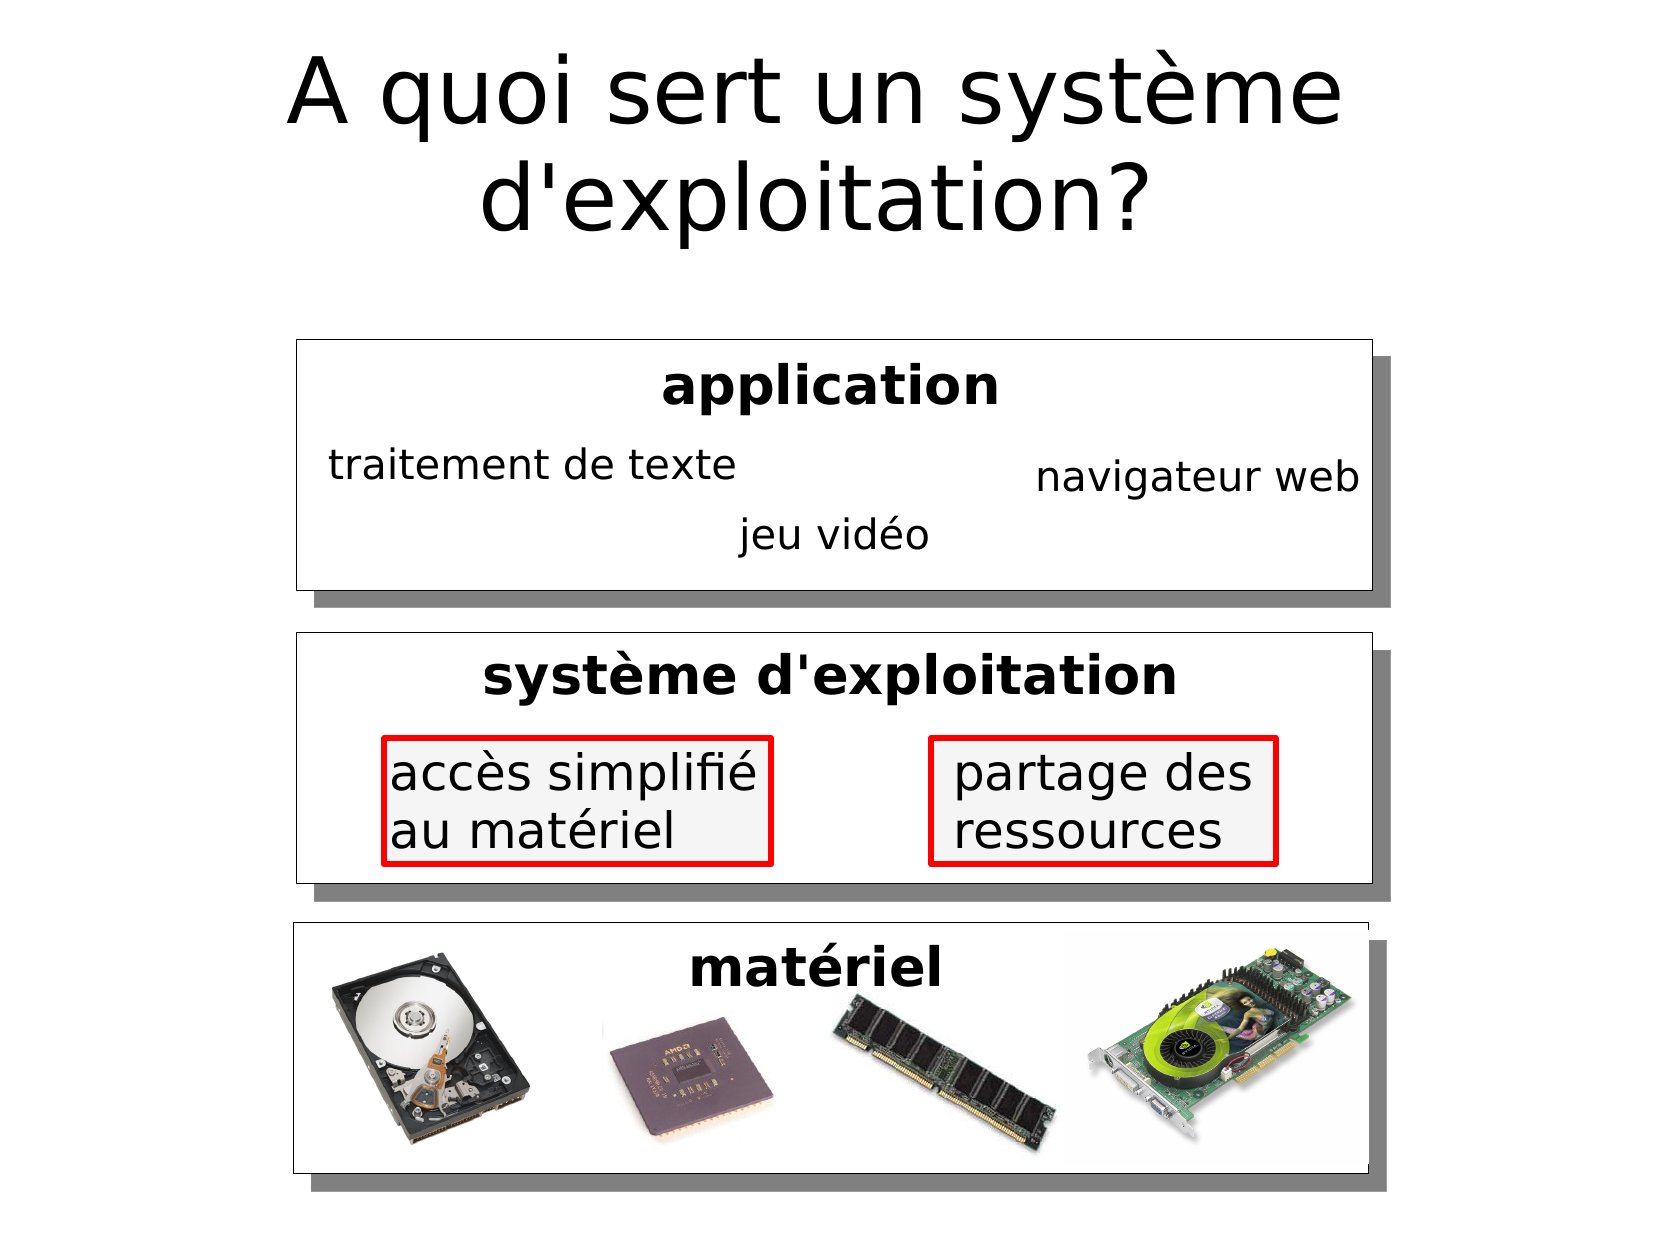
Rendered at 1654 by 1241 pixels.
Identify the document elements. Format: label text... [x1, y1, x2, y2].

picture [824, 930, 1369, 1164]
picture [602, 1010, 778, 1146]
text_box système d'exploitation [482, 644, 1181, 708]
text_box jeu vidéo [739, 510, 931, 559]
title A quoi sert un système d'exploitation? [126, 30, 1508, 260]
text_box application [661, 353, 1002, 418]
text_box navigateur web [1034, 453, 1361, 502]
text_box traitement de texte [327, 440, 738, 490]
text_box [293, 922, 1369, 1174]
text_box matériel [688, 935, 945, 999]
text_box accès simplifié au matériel [389, 744, 760, 861]
text_box [296, 632, 1373, 884]
picture [326, 945, 535, 1154]
text_box [296, 339, 1373, 591]
text_box partage des ressources [953, 744, 1270, 861]
